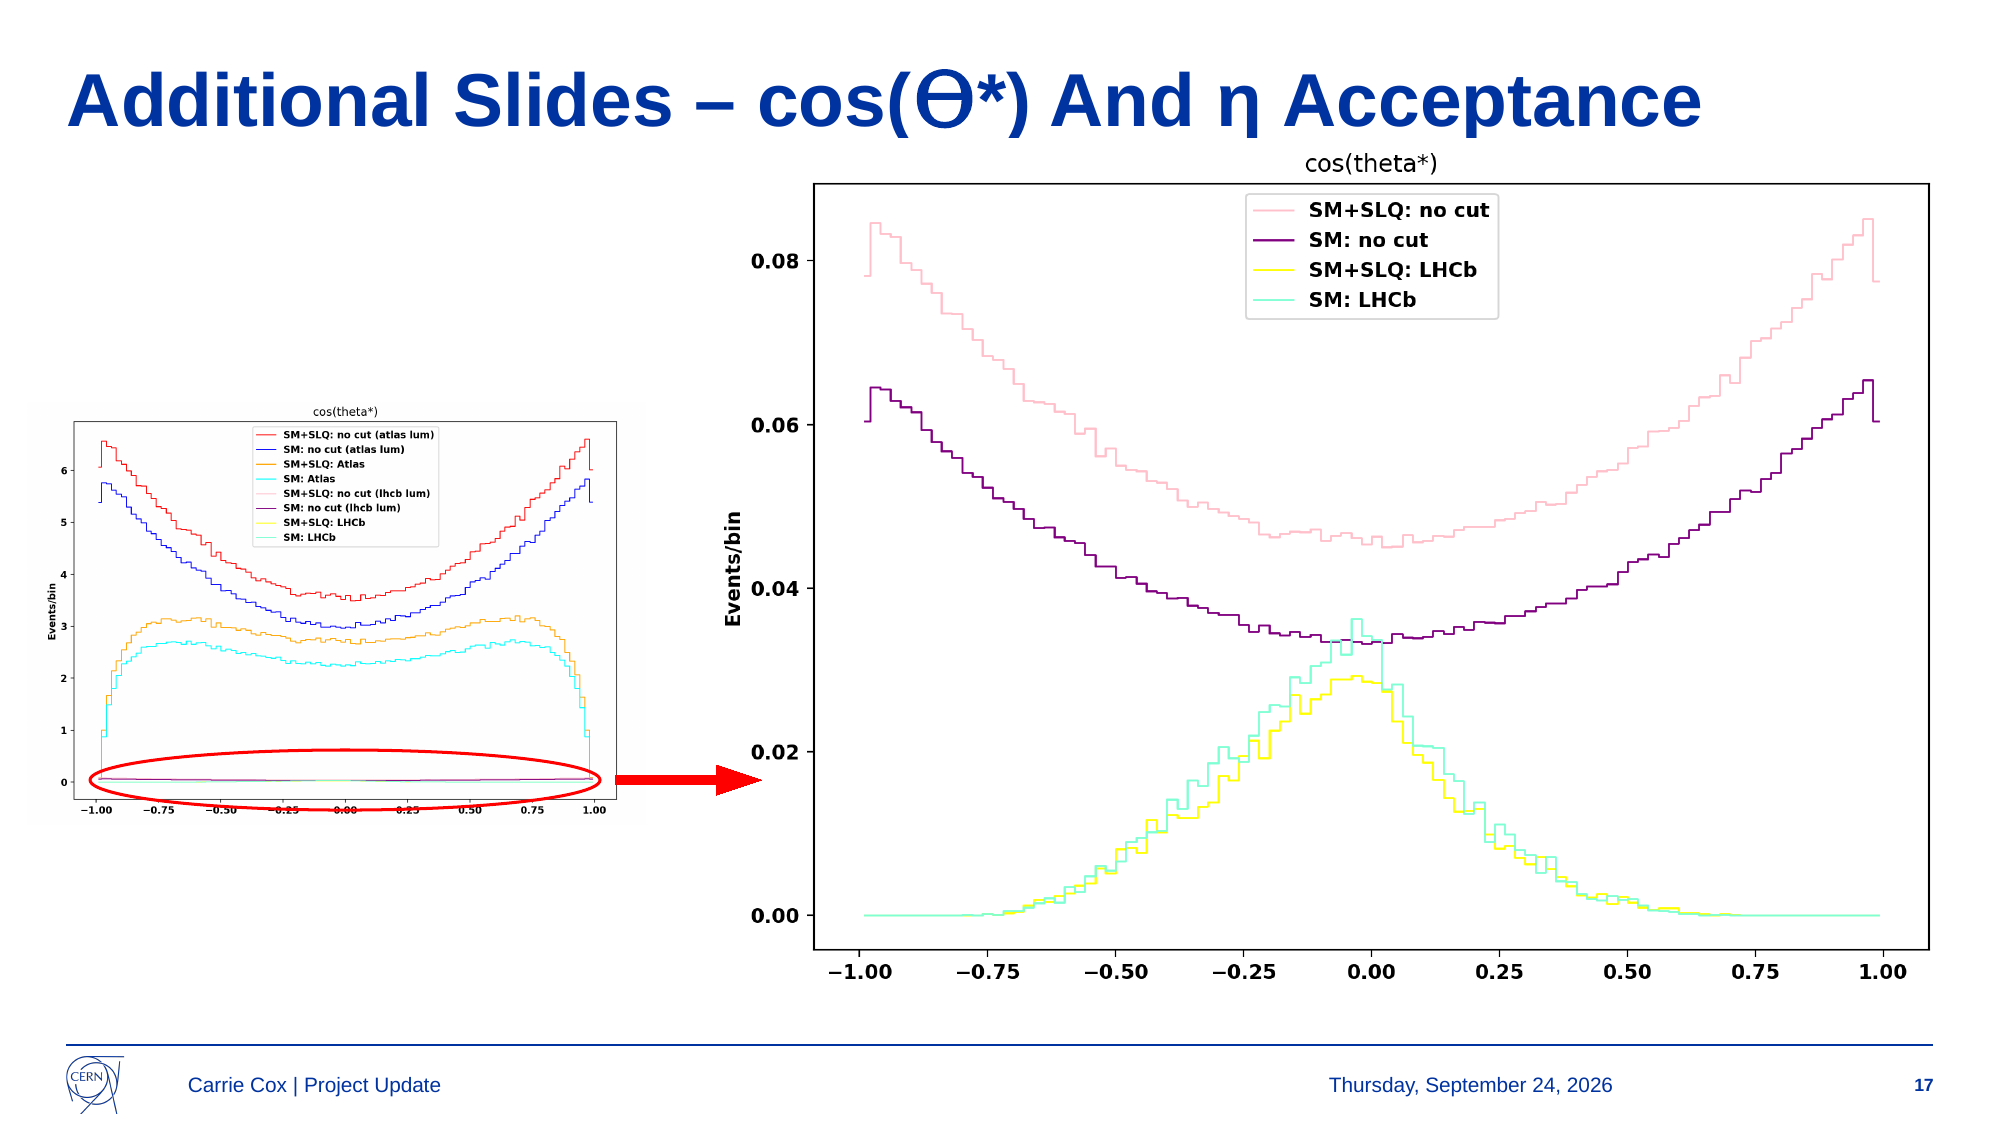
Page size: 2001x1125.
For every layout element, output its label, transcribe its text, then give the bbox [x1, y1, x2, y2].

title Additional Slides – cos(ϴ*) And η Acceptance [66, 61, 1933, 237]
slide_number <number> [1822, 1053, 1934, 1114]
footer Carrie Cox | Project Update [187, 1053, 1302, 1114]
picture [700, 138, 1966, 1006]
picture [27, 402, 646, 826]
slide_number Friday, July 28, 2023 [1329, 1053, 1621, 1114]
text_box [615, 765, 762, 796]
